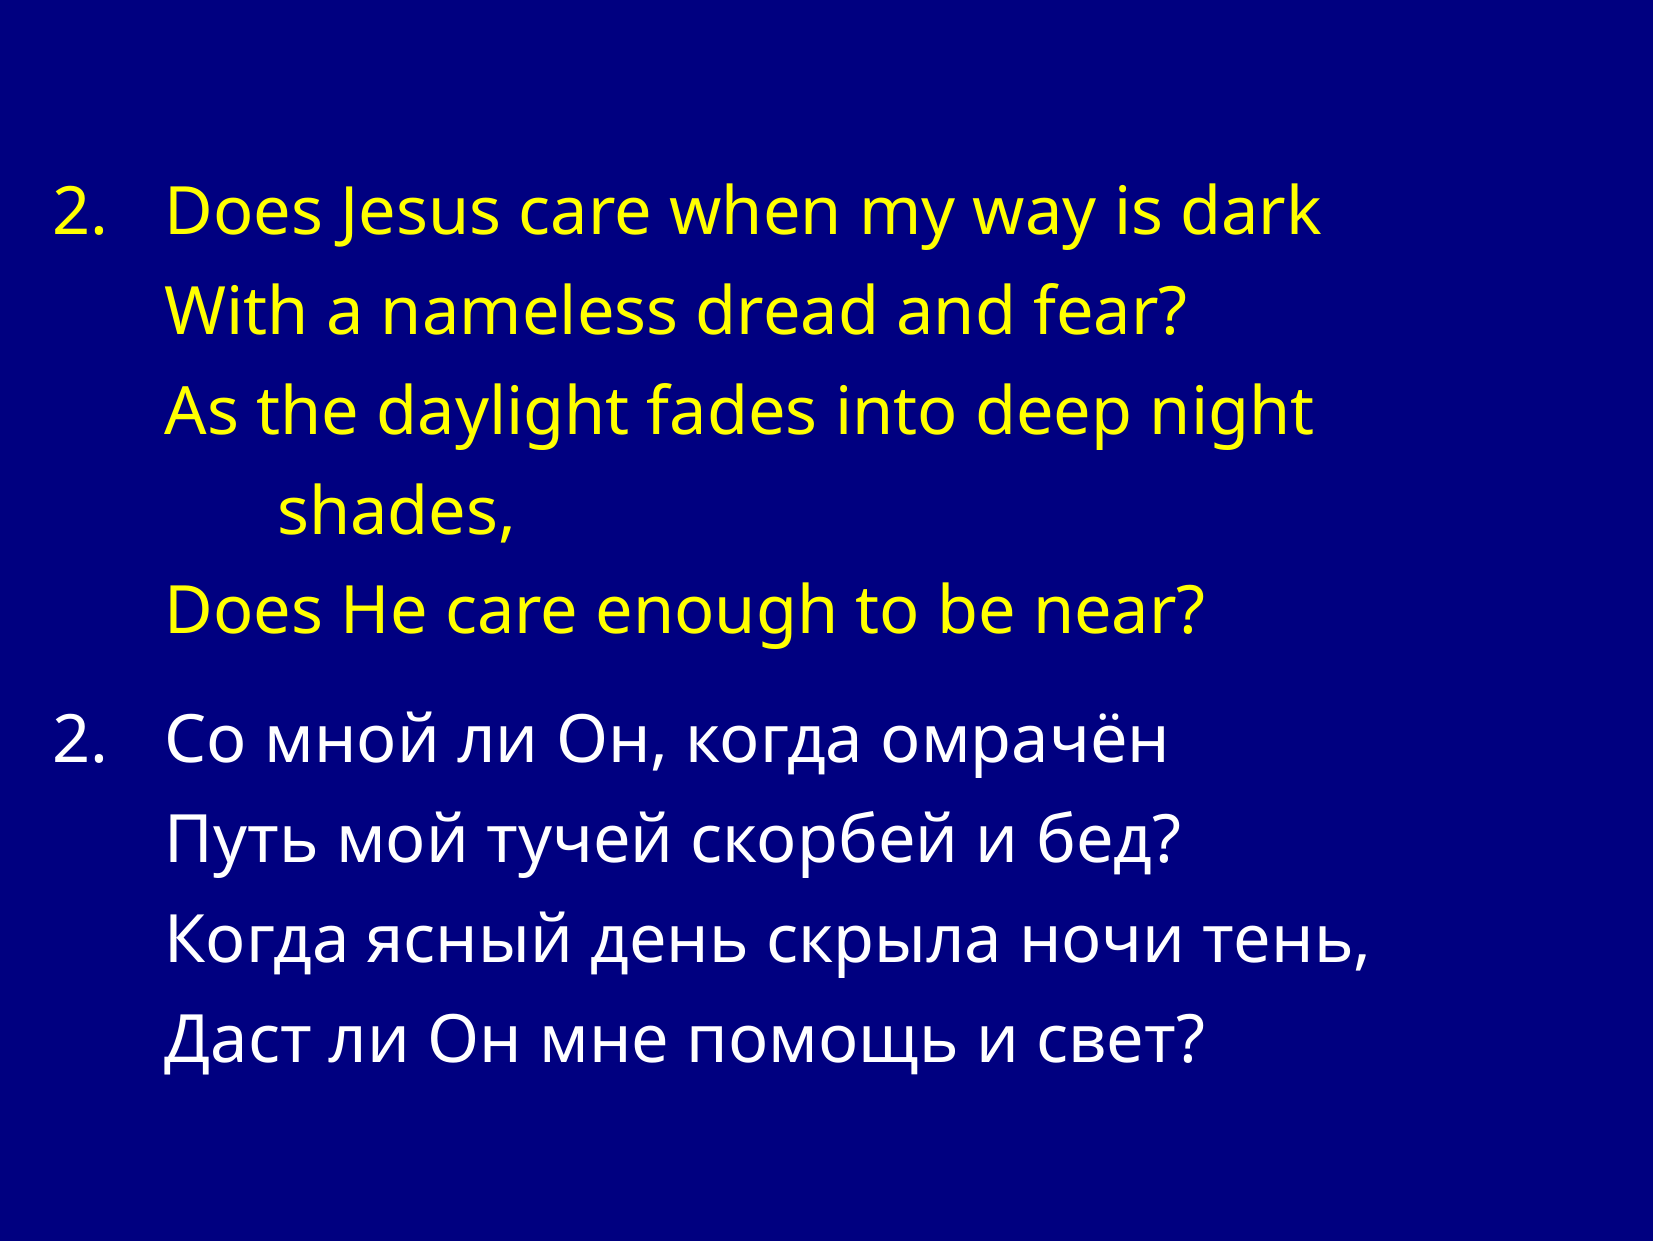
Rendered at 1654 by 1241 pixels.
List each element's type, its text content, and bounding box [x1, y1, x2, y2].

text_box 2. Со мной ли Он, когда омрачён Путь мой тучей скорбей и бед? Когда ясный день скрыла ночи тень, Даст ли Он мне помощь и свет? [37, 675, 1651, 1163]
text_box 2. Does Jesus care when my way is dark With a nameless dread and fear? As the daylight fades into deep night shades, Does He care enough to be near? [37, 56, 1651, 638]
